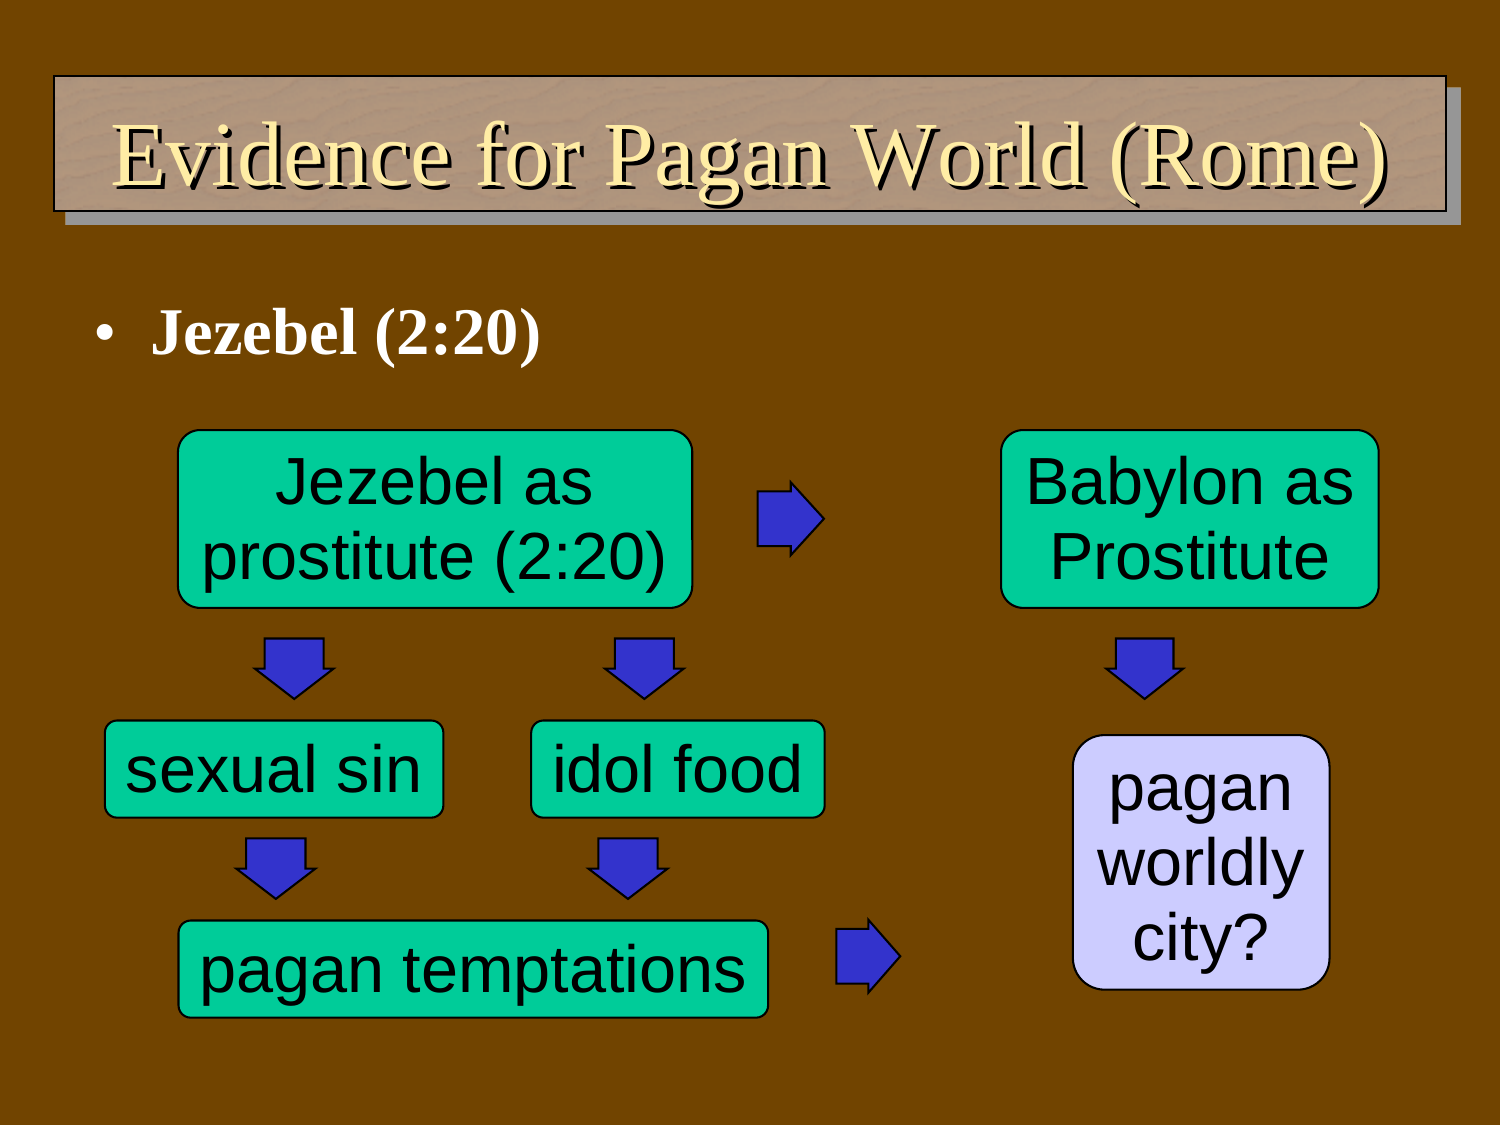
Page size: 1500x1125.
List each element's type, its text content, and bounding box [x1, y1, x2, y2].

text_box Jezebel as prostitute (2:20) [177, 430, 693, 608]
text_box pagan worldly city? [1072, 735, 1330, 990]
text_box [254, 638, 334, 699]
text_box [236, 838, 316, 899]
text_box pagan temptations [178, 920, 769, 1018]
text_box [836, 919, 901, 993]
text_box [757, 482, 824, 556]
title Evidence for Pagan World (Rome) [39, 59, 1461, 251]
text_box [1106, 638, 1184, 699]
text_box [588, 838, 668, 899]
text_box Babylon as Prostitute [1001, 430, 1379, 608]
list Jezebel (2:20) [78, 287, 1422, 963]
text_box sexual sin [104, 720, 444, 818]
text_box idol food [531, 720, 825, 818]
text_box [605, 638, 684, 699]
